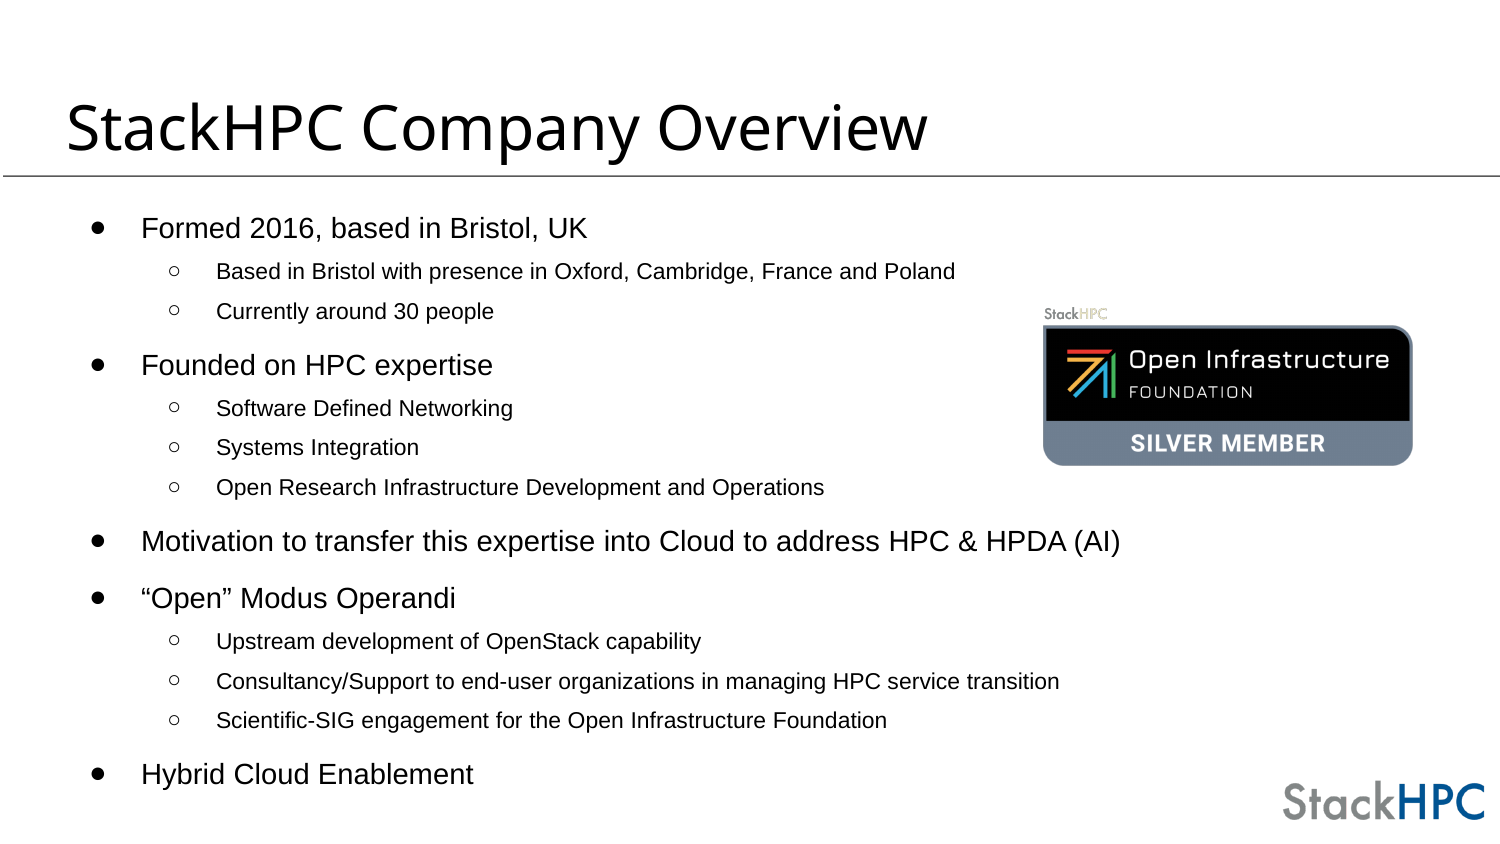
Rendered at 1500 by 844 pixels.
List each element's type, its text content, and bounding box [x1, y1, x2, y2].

picture [982, 302, 1474, 489]
picture [1279, 769, 1488, 834]
title StackHPC Company Overview [51, 72, 1449, 167]
list Formed 2016, based in Bristol, UK Based in Bristol with presence in Oxford, Cambridge, France and Poland Currently around 30 people Founded on HPC expertise Software Defined Networking Systems Integration Open Research Infrastructure Development and Operations Motivation to transfer this expertise into Cloud to address HPC & HPDA (AI) “Open” Modus Operandi Upstream development of OpenStack capability Consultancy/Support to end-user organizations in managing HPC service transition Scientific-SIG engagement for the Open Infrastructure Foundation Hybrid Cloud Enablement [51, 189, 1449, 750]
